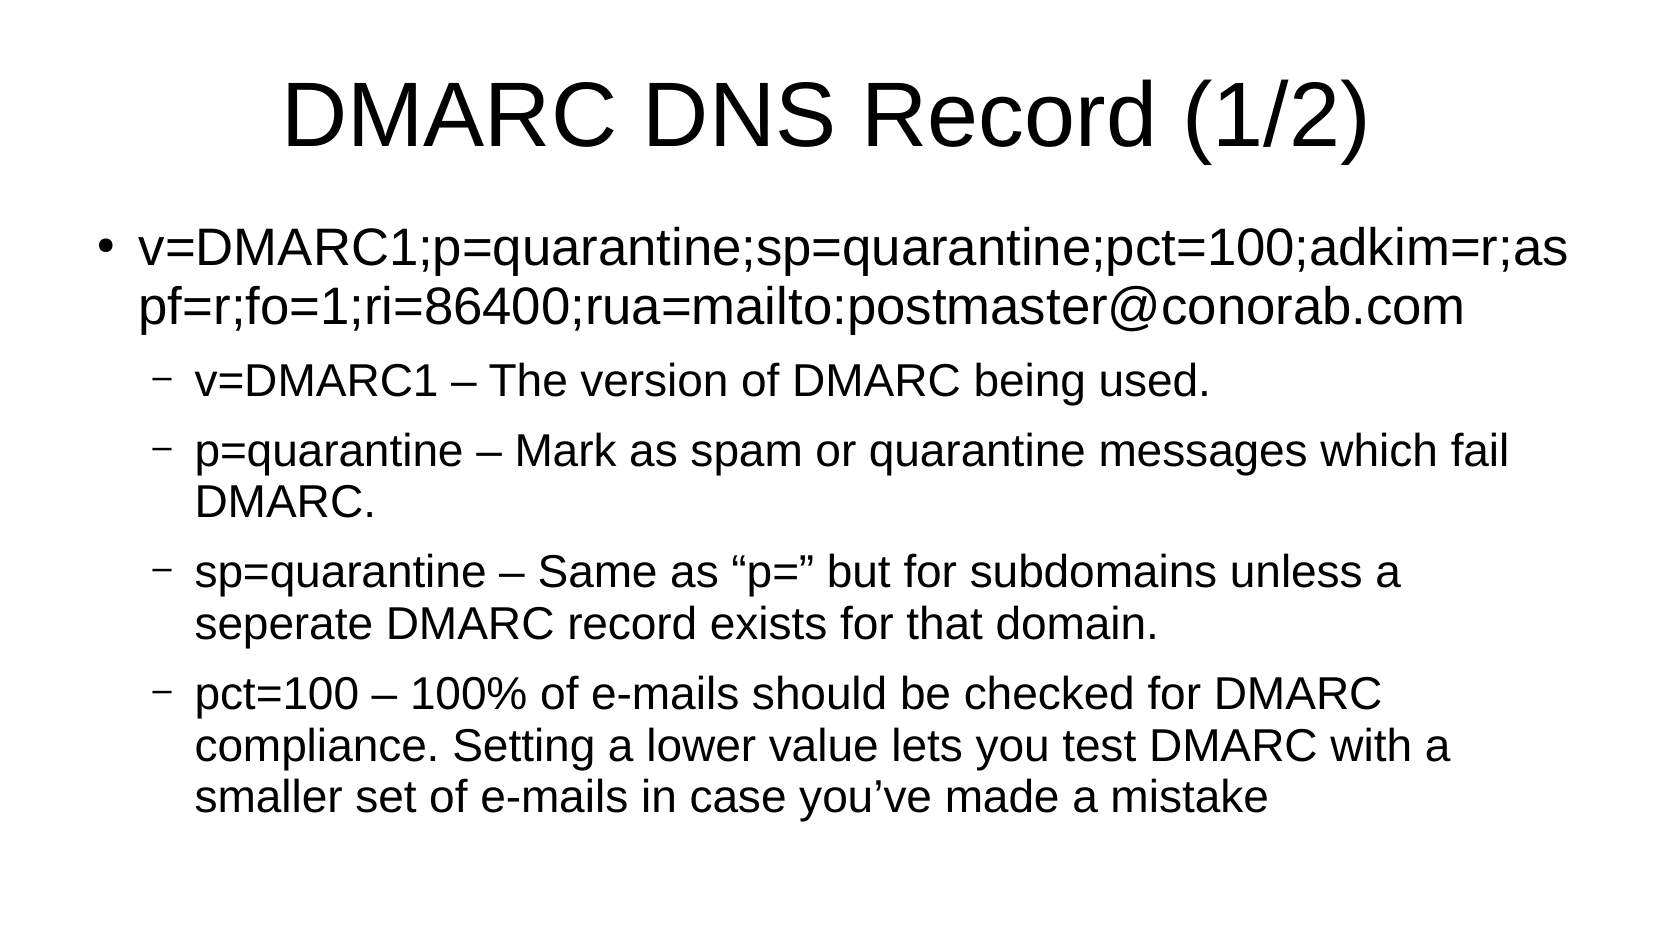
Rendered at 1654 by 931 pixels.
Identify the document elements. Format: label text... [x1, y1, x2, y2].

list v=DMARC1;p=quarantine;sp=quarantine;pct=100;adkim=r;aspf=r;fo=1;ri=86400;rua=mailto:postmaster@conorab.com v=DMARC1 – The version of DMARC being used. p=quarantine – Mark as spam or quarantine messages which fail DMARC. sp=quarantine – Same as “p=” but for subdomains unless a seperate DMARC record exists for that domain. pct=100 – 100% of e-mails should be checked for DMARC compliance. Setting a lower value lets you test DMARC with a smaller set of e-mails in case you’ve made a mistake [82, 217, 1571, 827]
title DMARC DNS Record (1/2) [82, 37, 1571, 193]
